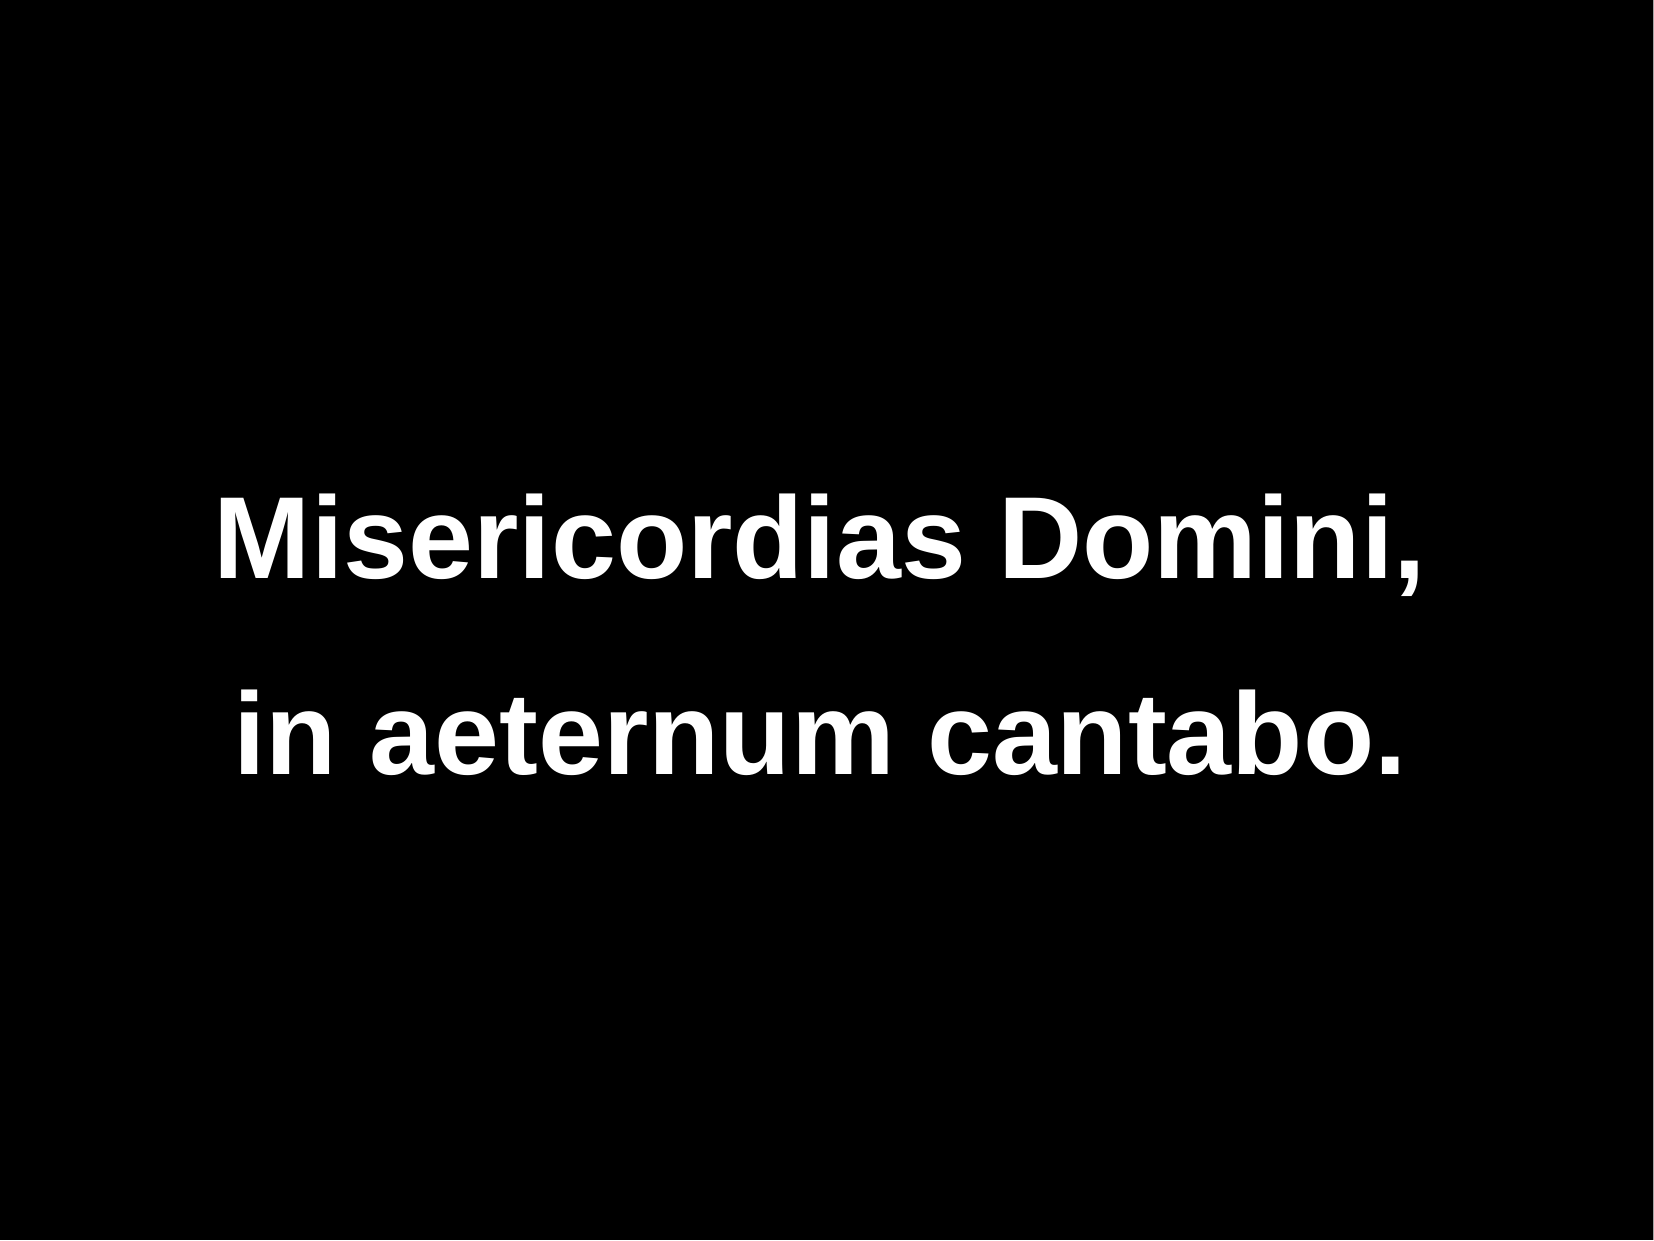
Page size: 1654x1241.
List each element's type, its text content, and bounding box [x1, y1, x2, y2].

subtitle Misericordias Domini, in aeternum cantabo. [0, 0, 1642, 1241]
